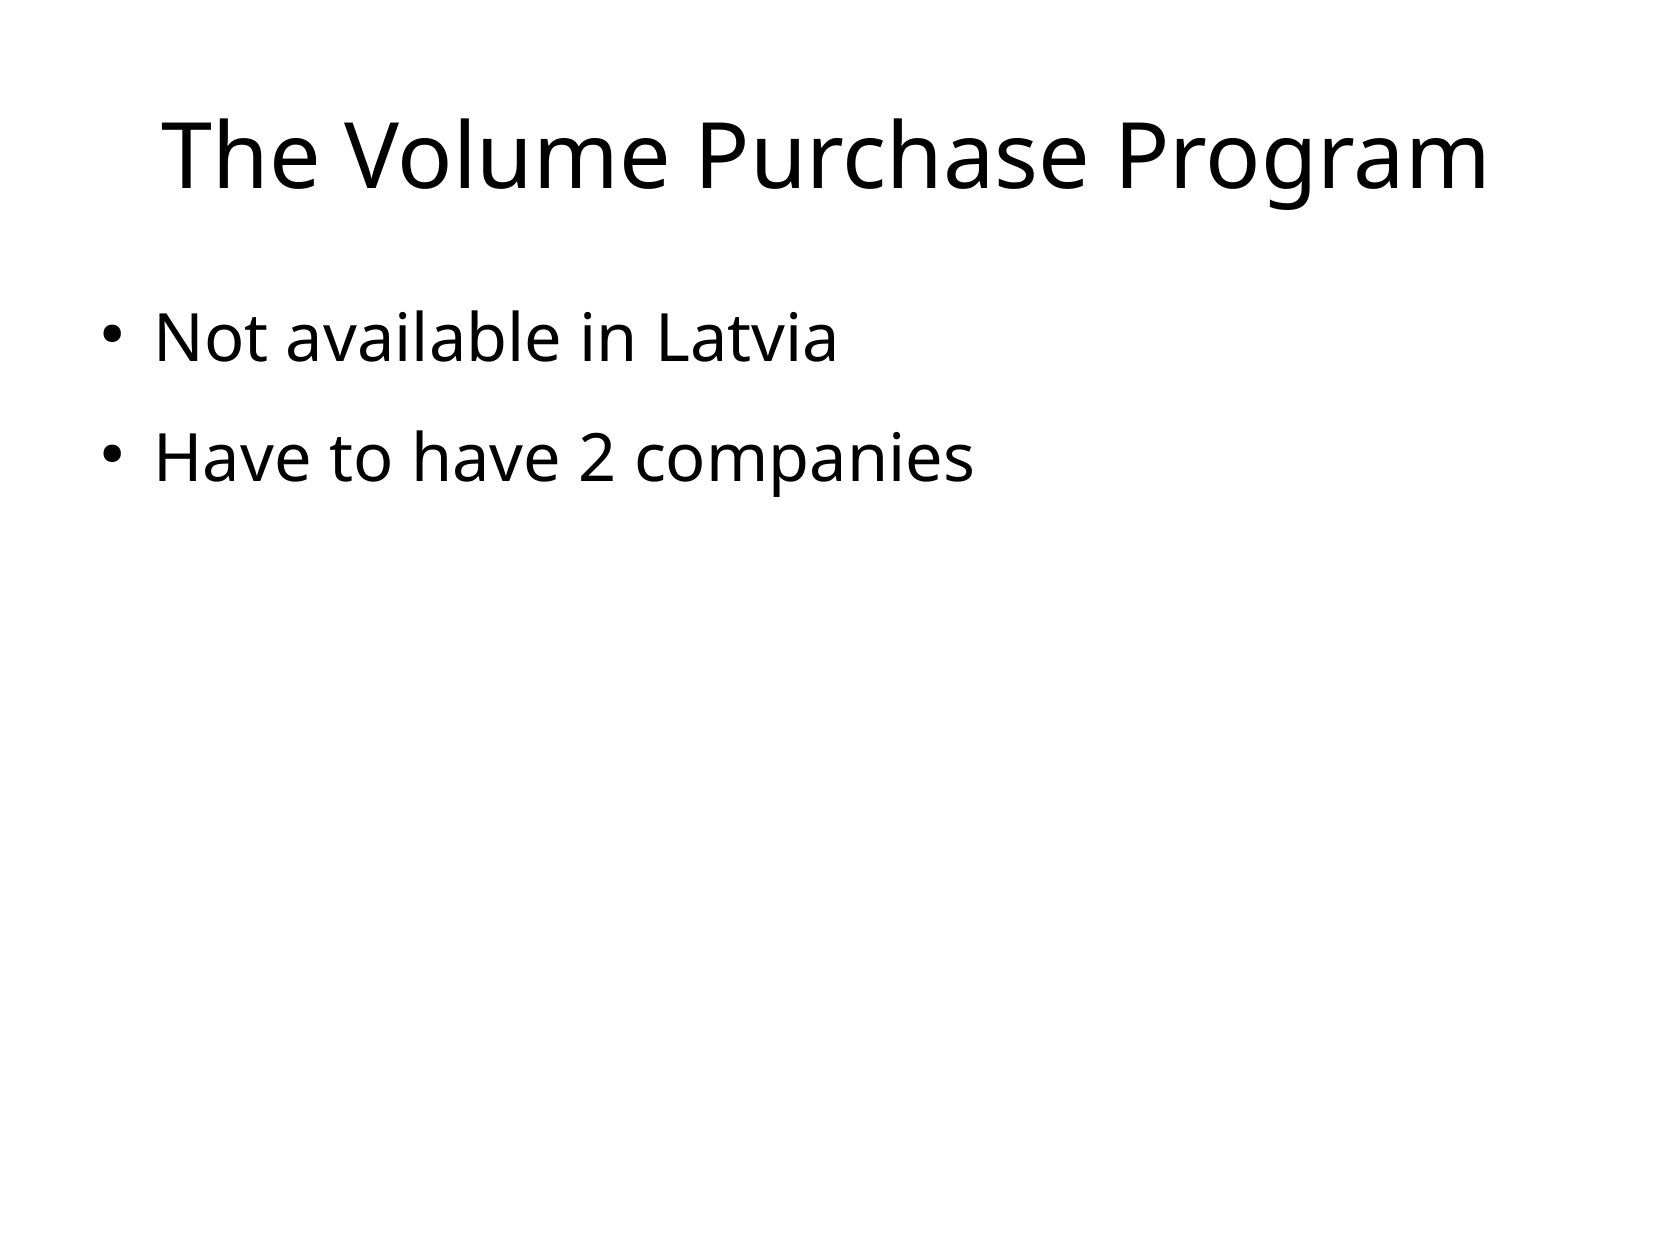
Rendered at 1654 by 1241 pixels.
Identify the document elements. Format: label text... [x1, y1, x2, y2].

list Not available in Latvia Have to have 2 companies [82, 290, 1538, 1010]
title The Volume Purchase Program [82, 49, 1571, 257]
